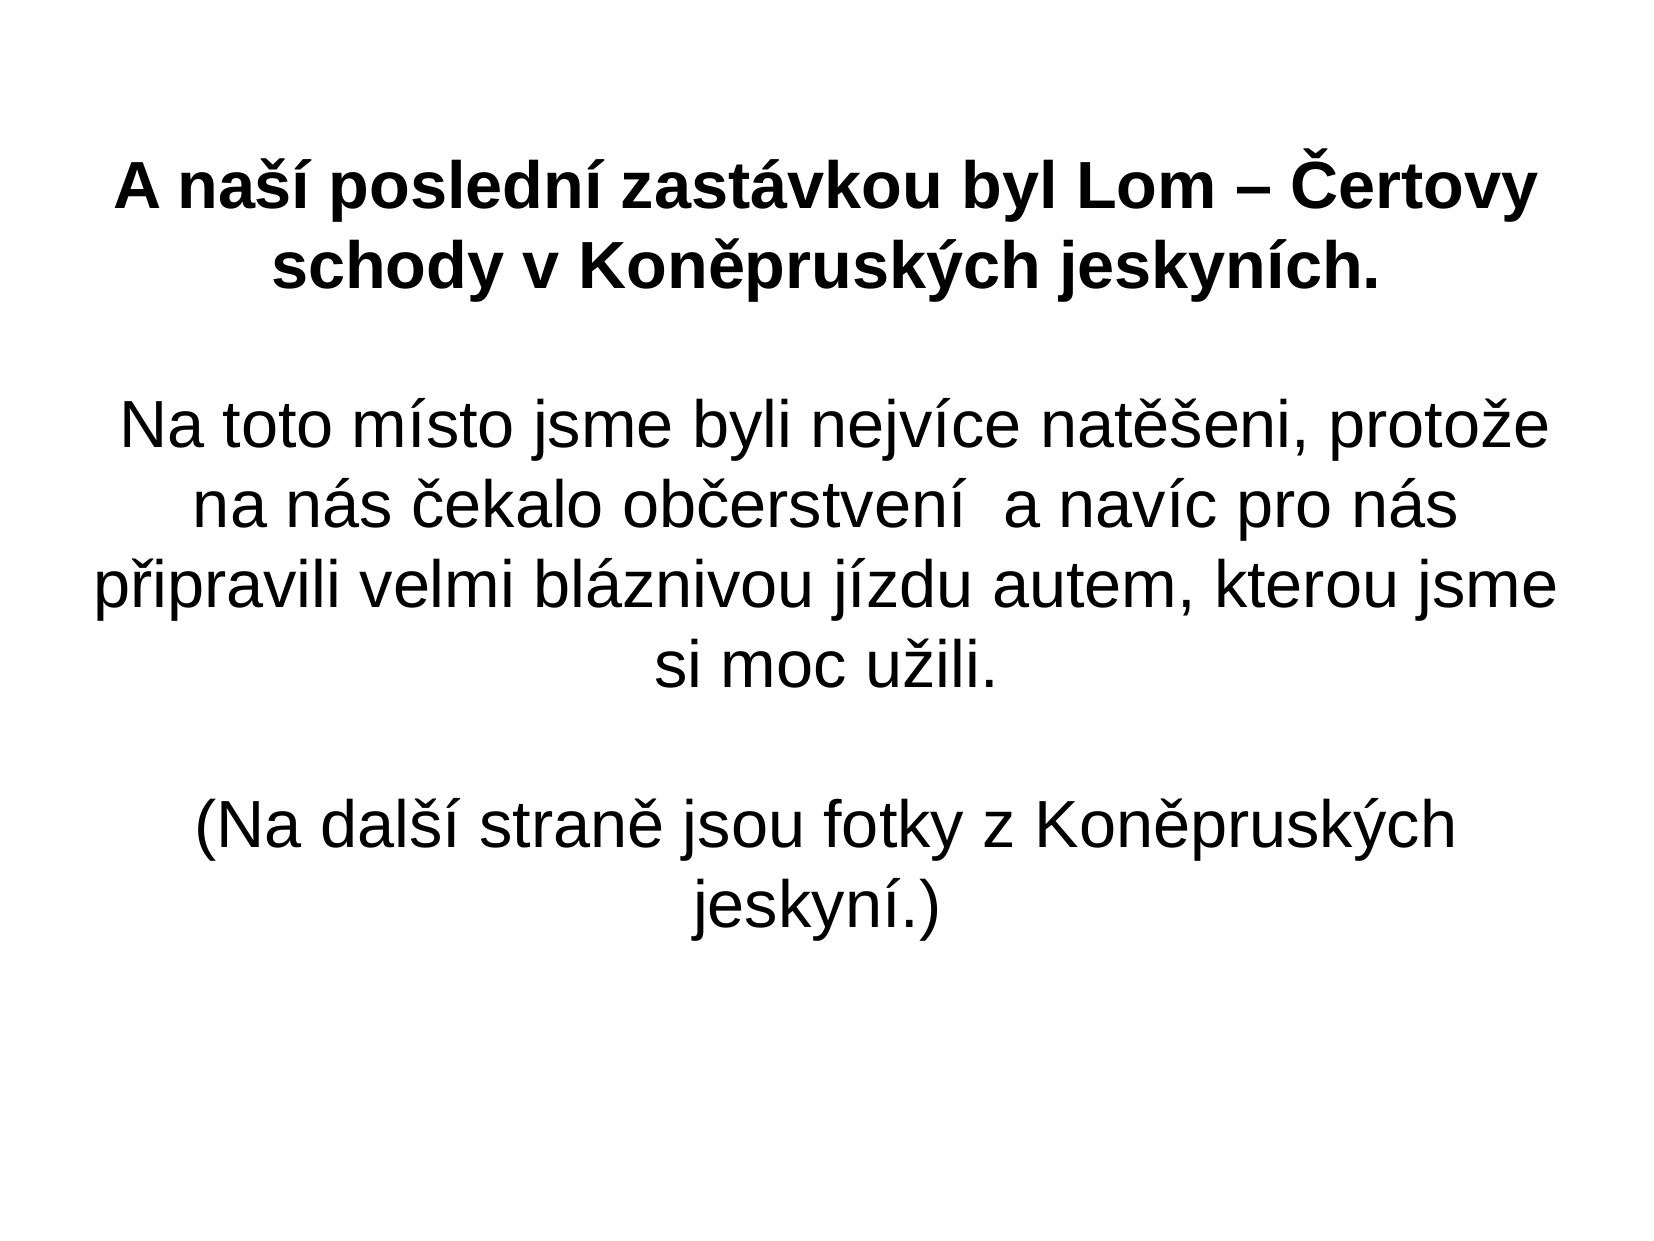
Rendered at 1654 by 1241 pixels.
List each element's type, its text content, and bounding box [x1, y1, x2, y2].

text_box A naší poslední zastávkou byl Lom – Čertovy schody v Koněpruských jeskyních. Na toto místo jsme byli nejvíce natěšeni, protože na nás čekalo občerstvení a navíc pro nás připravili velmi bláznivou jízdu autem, kterou jsme si moc užili. (Na další straně jsou fotky z Koněpruských jeskyní.) [82, 56, 1571, 1101]
